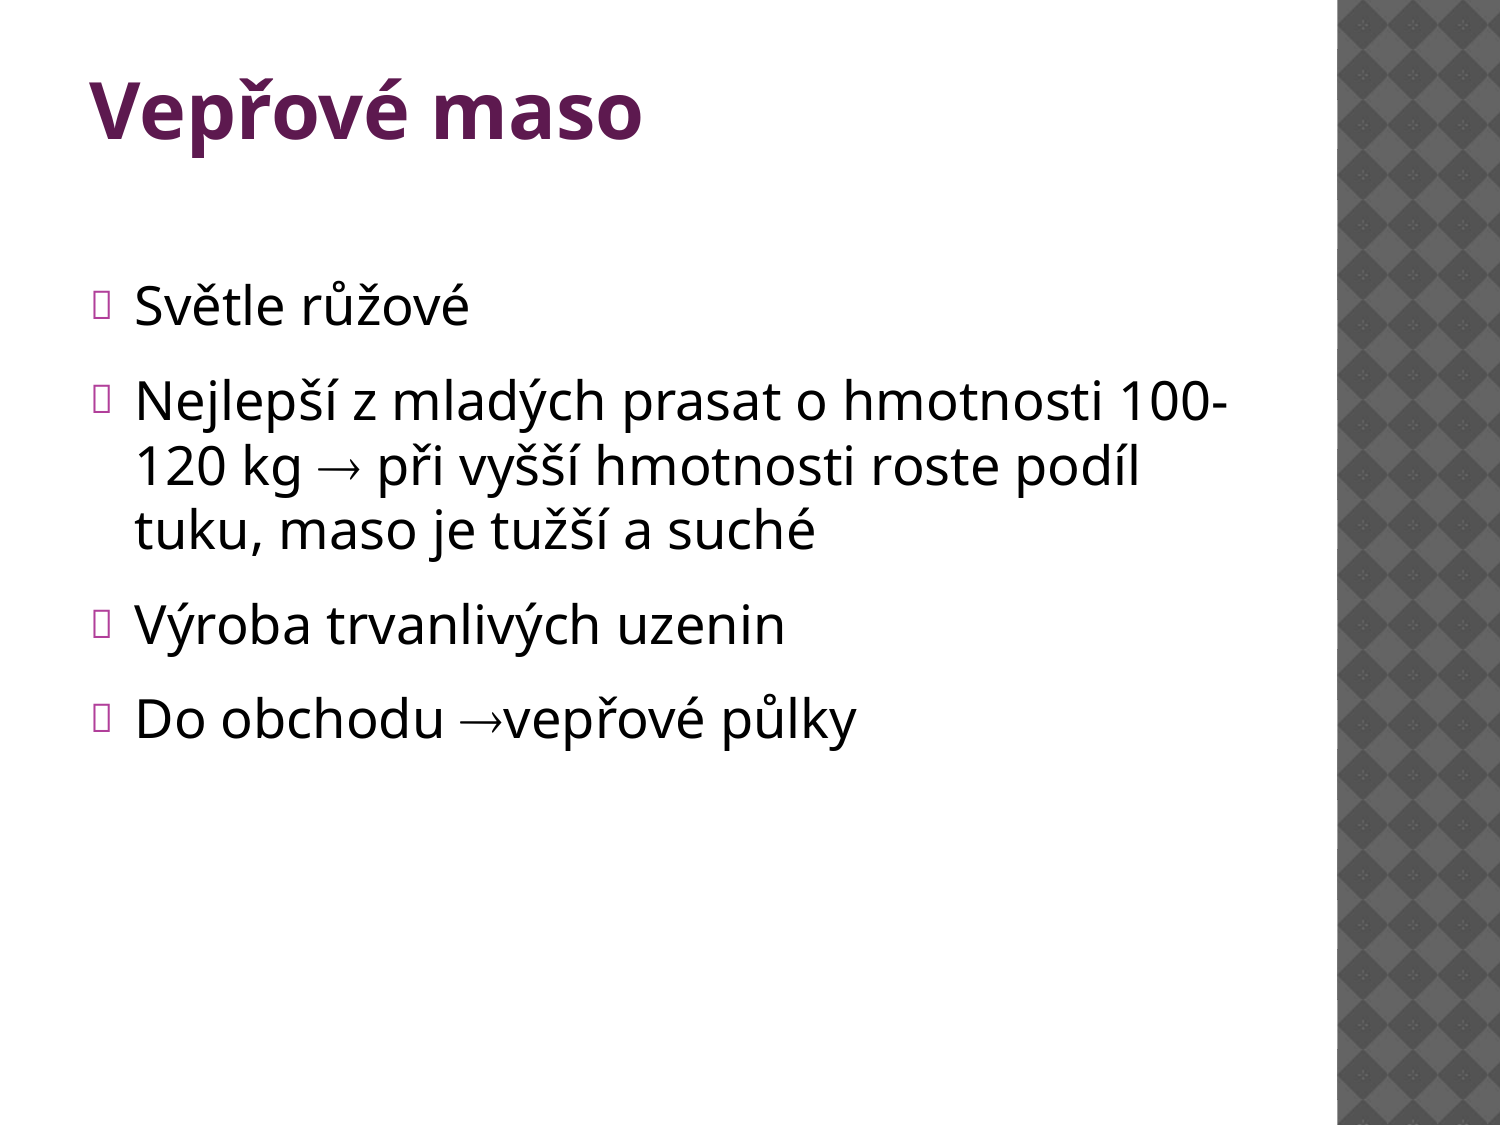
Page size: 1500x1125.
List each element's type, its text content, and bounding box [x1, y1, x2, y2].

title Vepřové maso [75, 52, 1263, 240]
list Světle růžové Nejlepší z mladých prasat o hmotnosti 100-120 kg  při vyšší hmotnosti roste podíl tuku, maso je tužší a suché Výroba trvanlivých uzenin Do obchodu vepřové půlky [75, 264, 1263, 1059]
picture [1337, 0, 1500, 1125]
